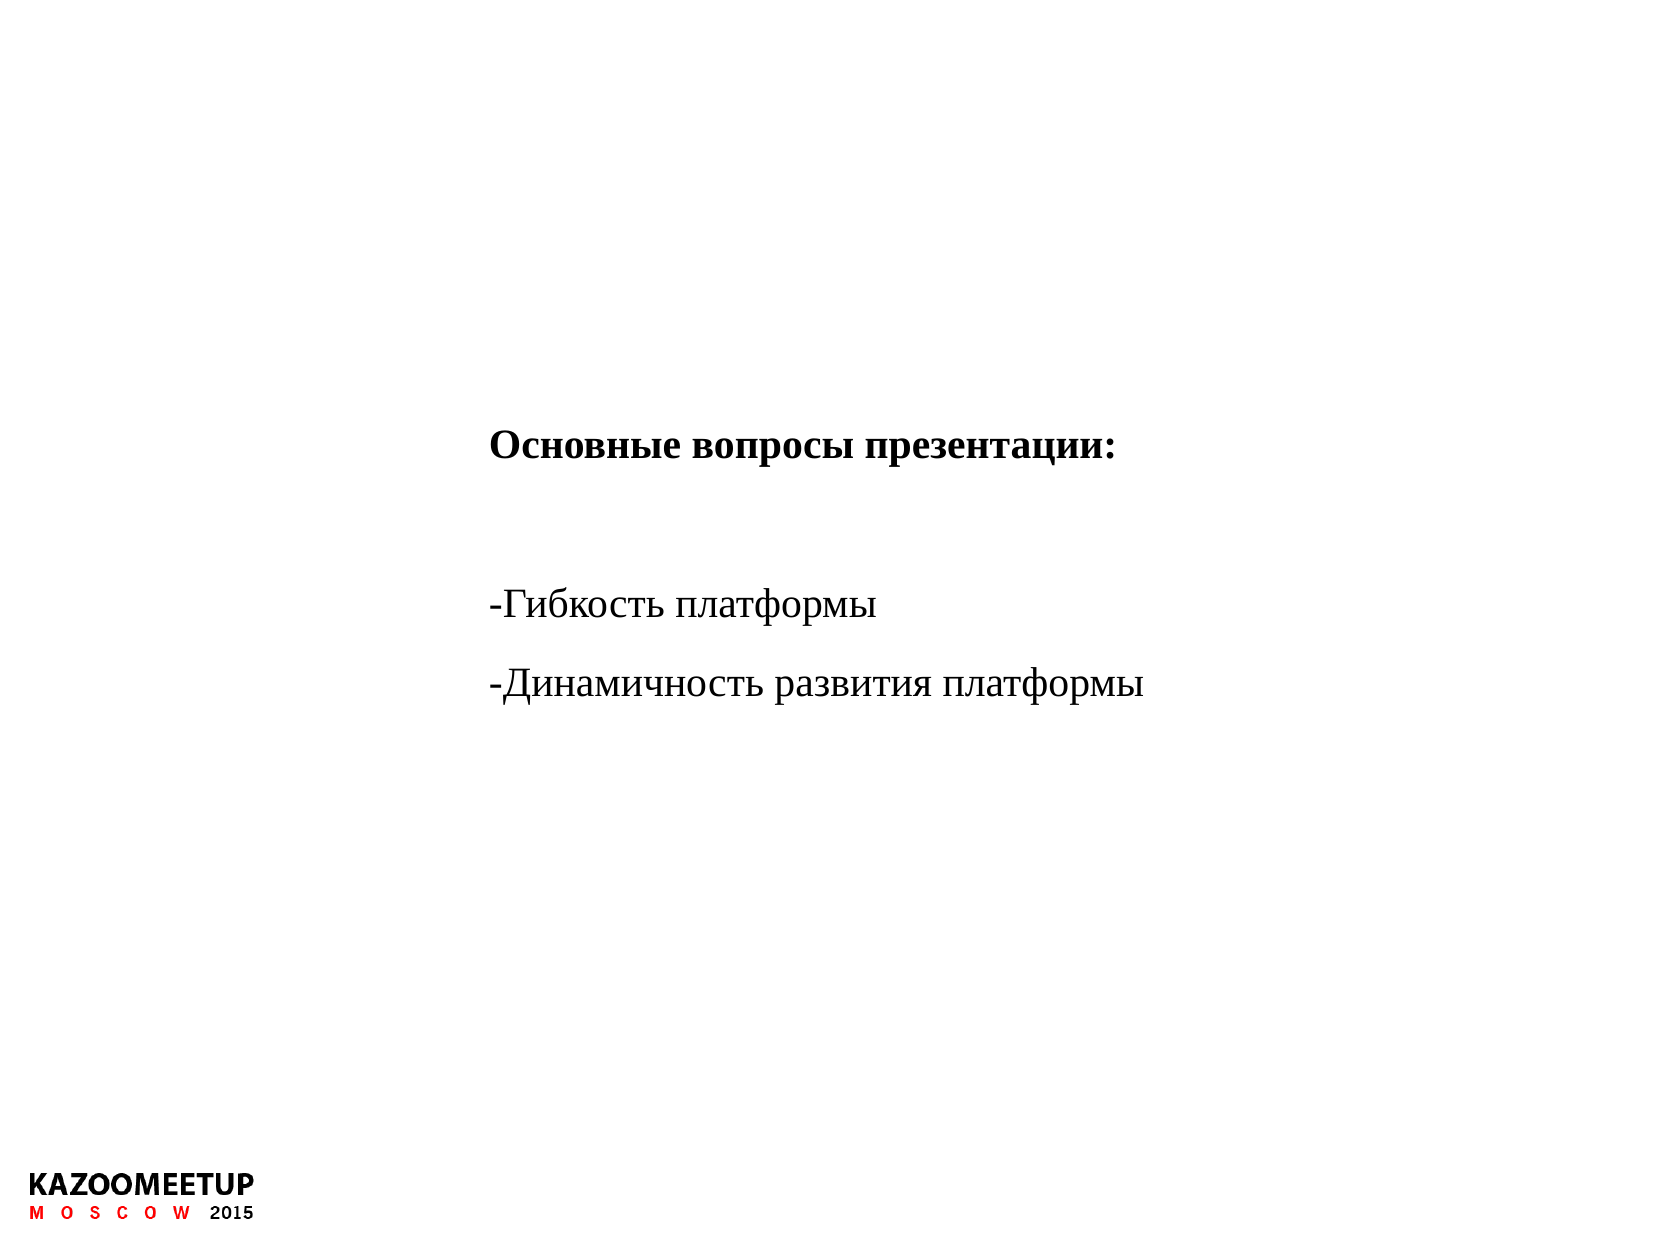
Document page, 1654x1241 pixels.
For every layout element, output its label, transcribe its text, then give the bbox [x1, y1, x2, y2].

subtitle Основные вопросы презентации: -Гибкость платформы -Динамичность развития платформы [75, 88, 1564, 1034]
picture [21, 1157, 262, 1233]
